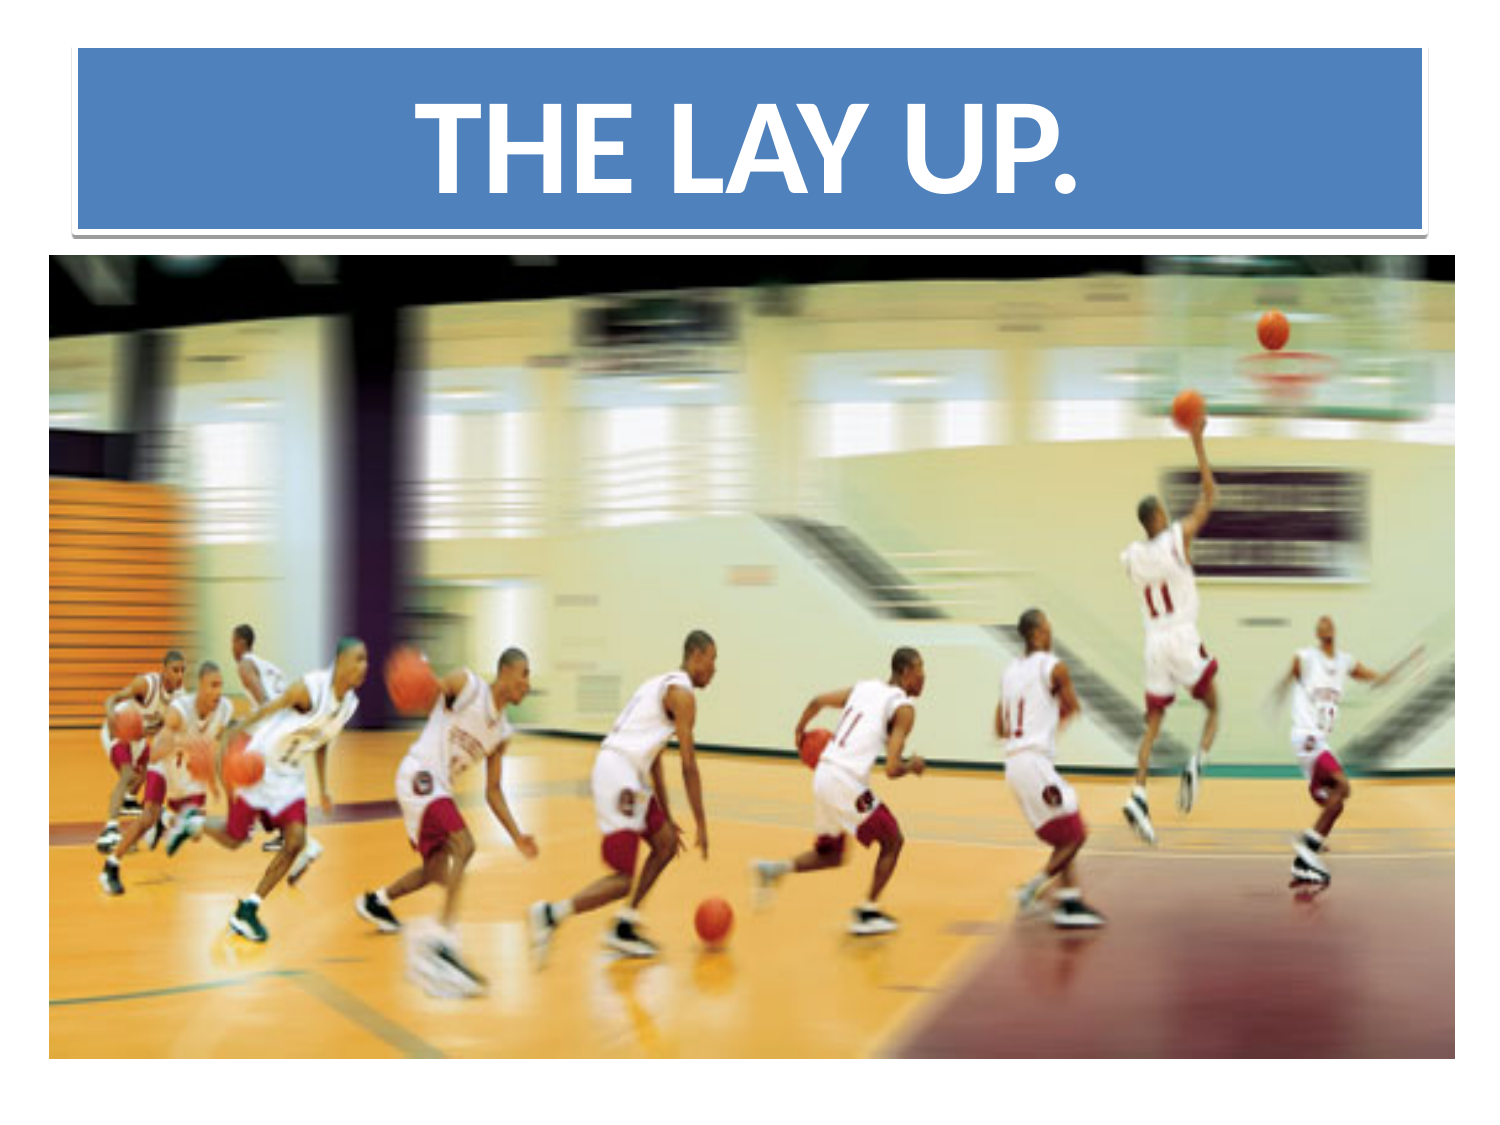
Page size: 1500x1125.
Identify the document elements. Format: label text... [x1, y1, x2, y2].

picture [49, 255, 1455, 1059]
title THE LAY UP. [75, 45, 1426, 232]
